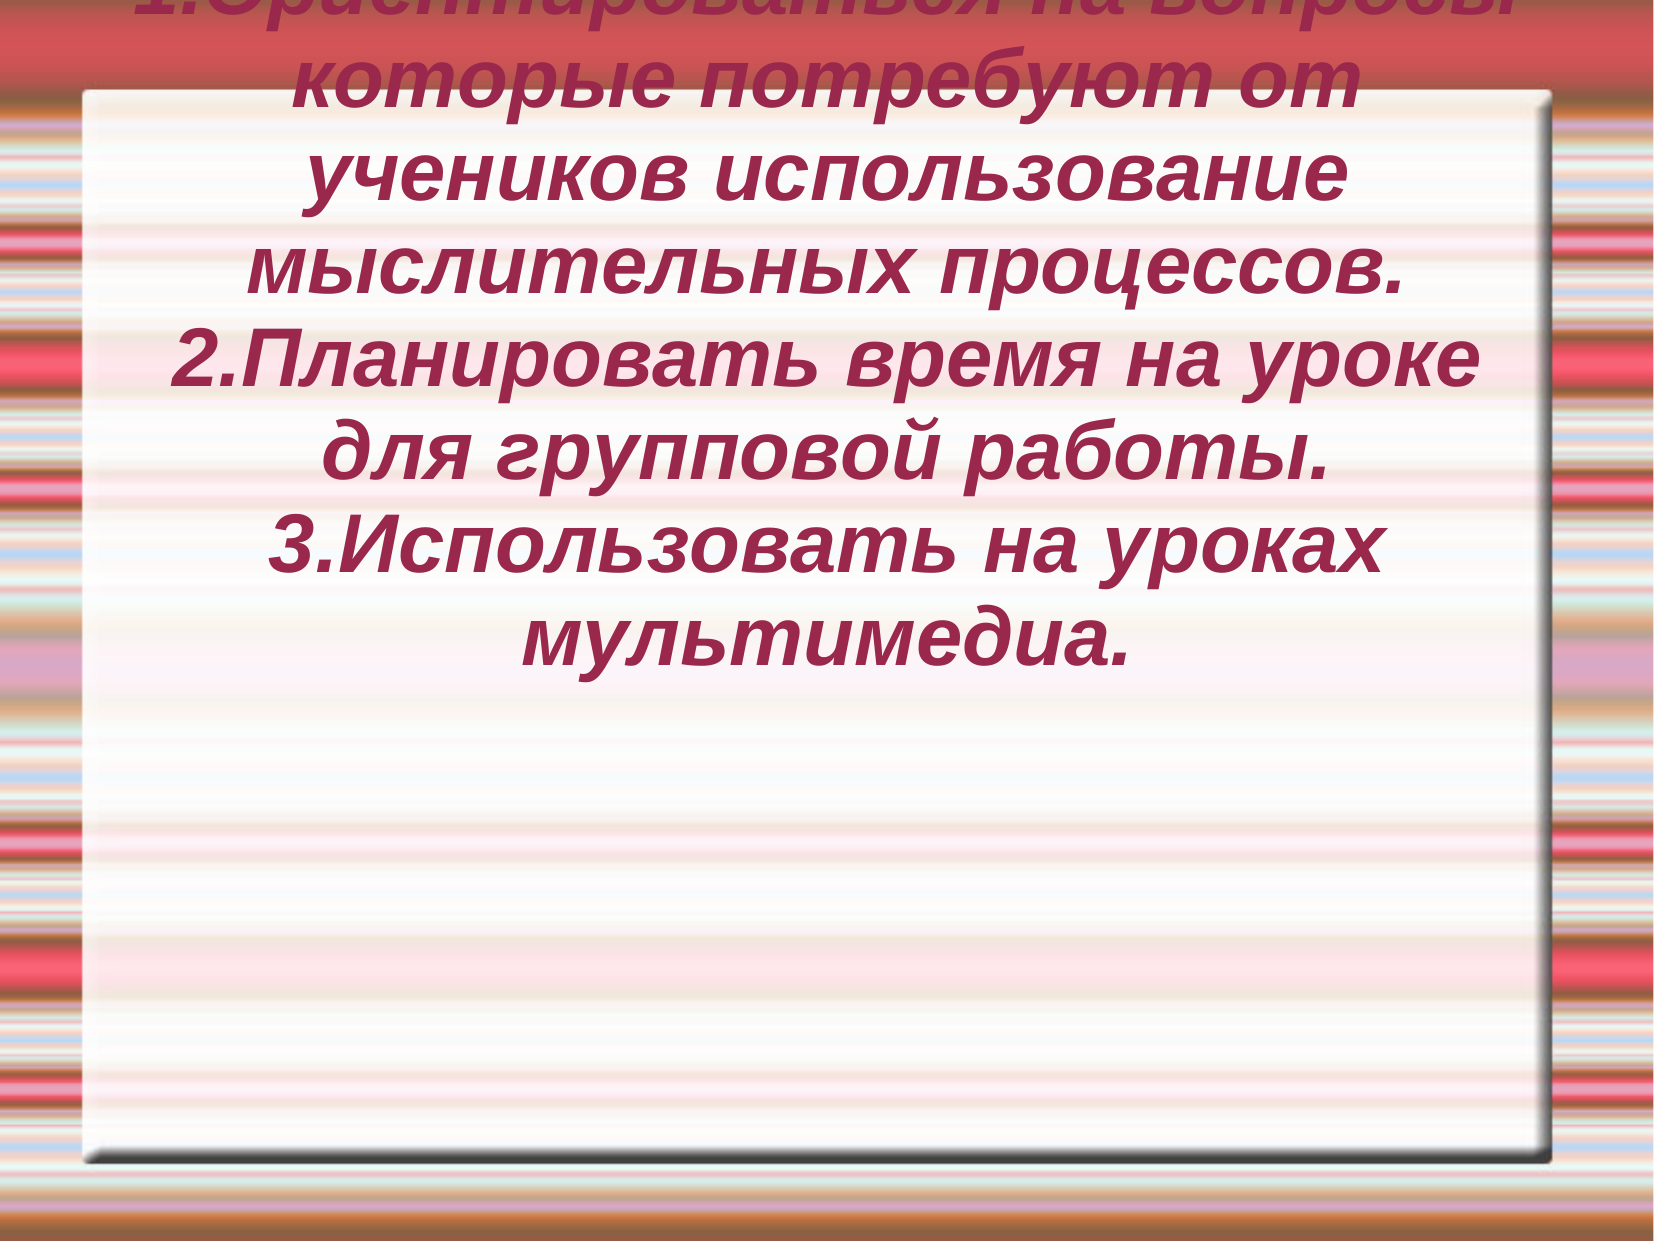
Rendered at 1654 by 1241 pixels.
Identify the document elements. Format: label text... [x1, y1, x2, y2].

picture [0, 0, 1654, 1241]
title Педагогические методы и задачи 1.Ориентироваться на вопросы которые потребуют от учеников использование мыслительных процессов. 2.Планировать время на уроке для групповой работы. 3.Использовать на уроках мультимедиа. [121, 0, 1534, 684]
